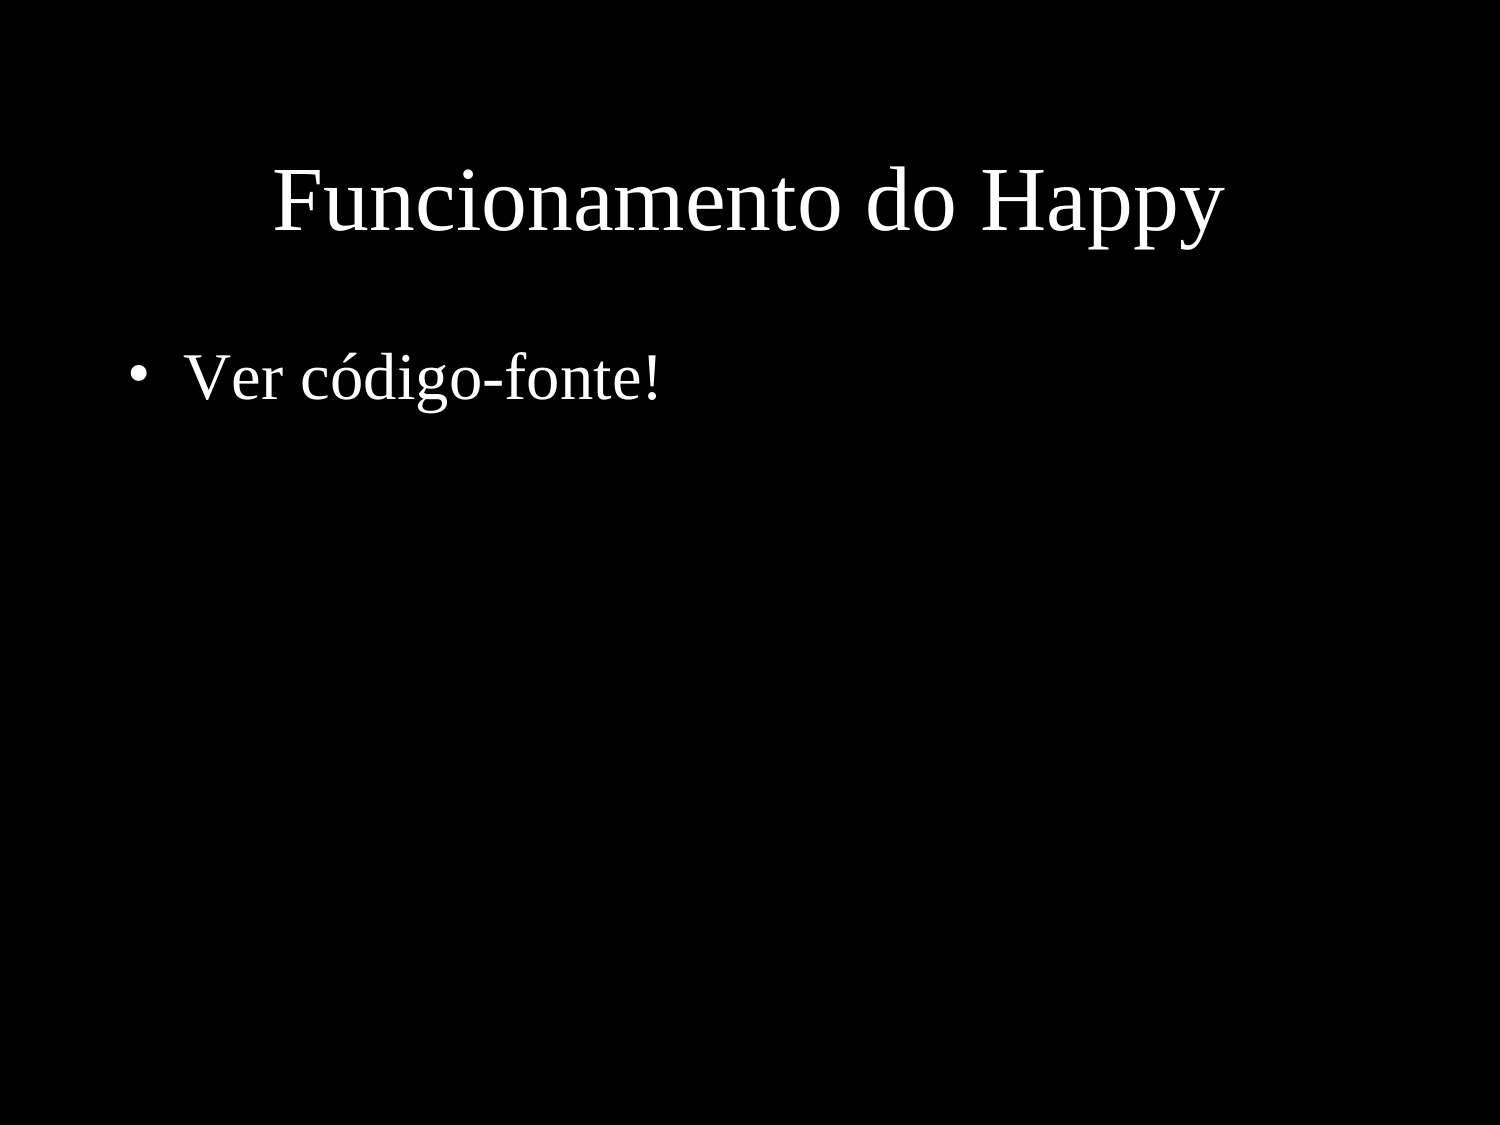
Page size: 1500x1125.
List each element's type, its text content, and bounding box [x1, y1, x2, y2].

title Funcionamento do Happy [112, 99, 1388, 288]
list Ver código-fonte! [112, 324, 1388, 1001]
